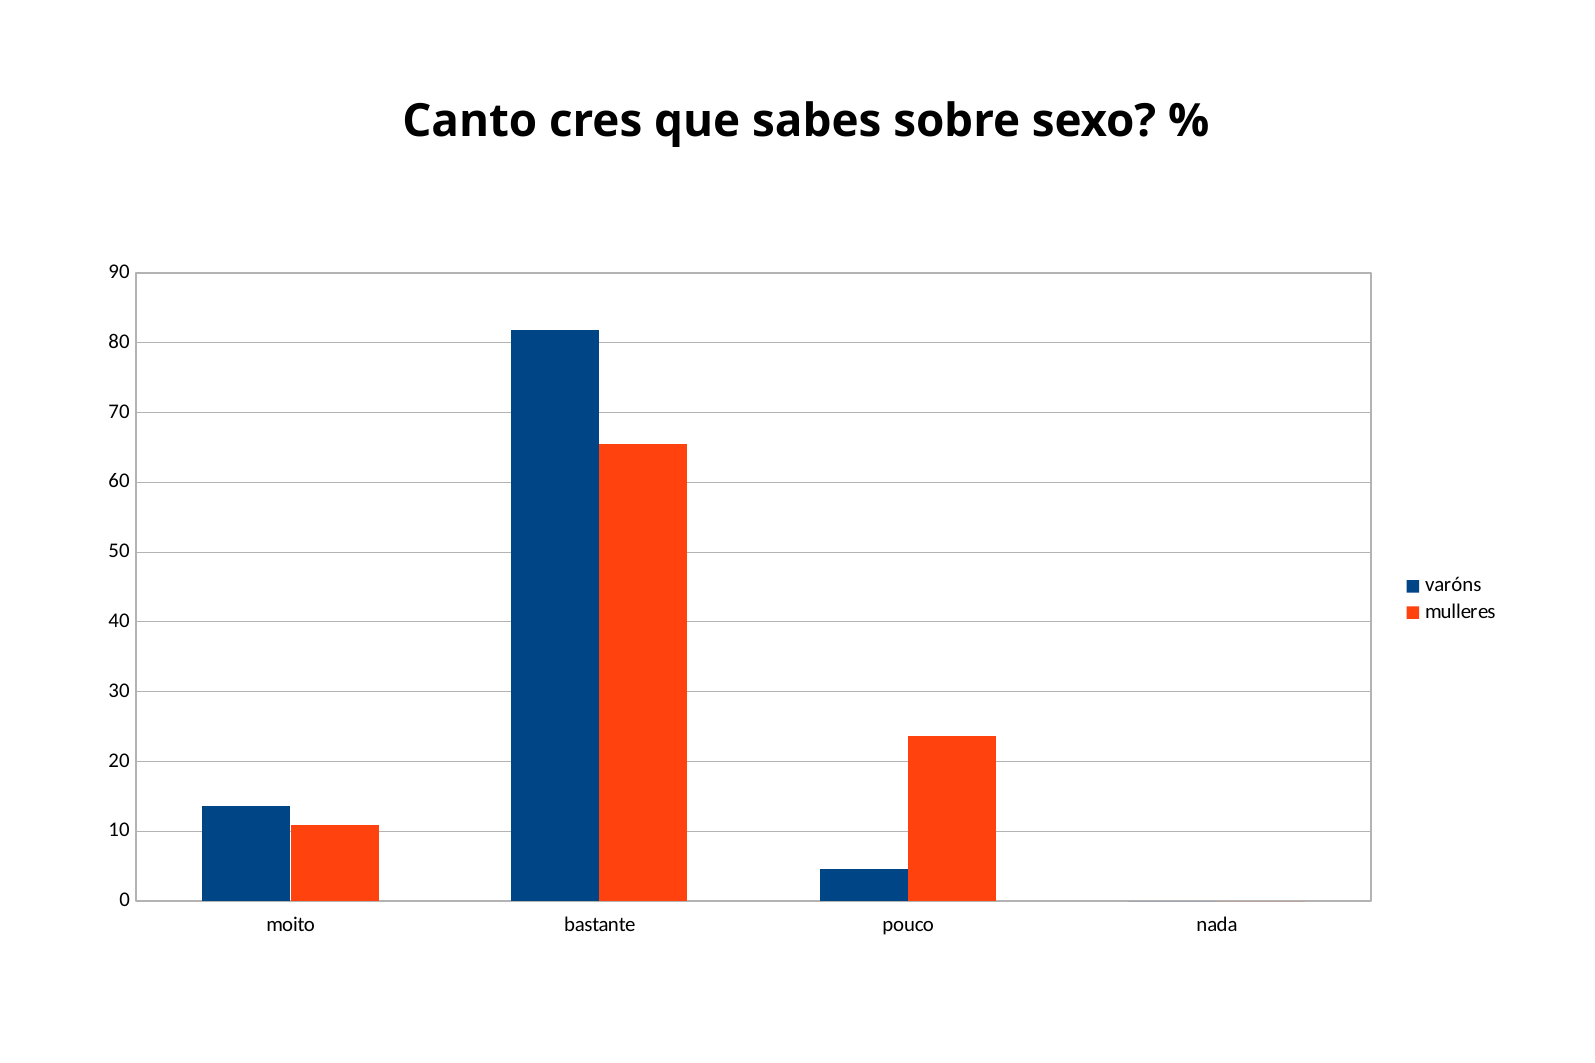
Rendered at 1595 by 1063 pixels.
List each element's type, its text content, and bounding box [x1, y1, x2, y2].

chart [79, 248, 1515, 951]
title Canto cres que sabes sobre sexo? % [88, 29, 1524, 207]
